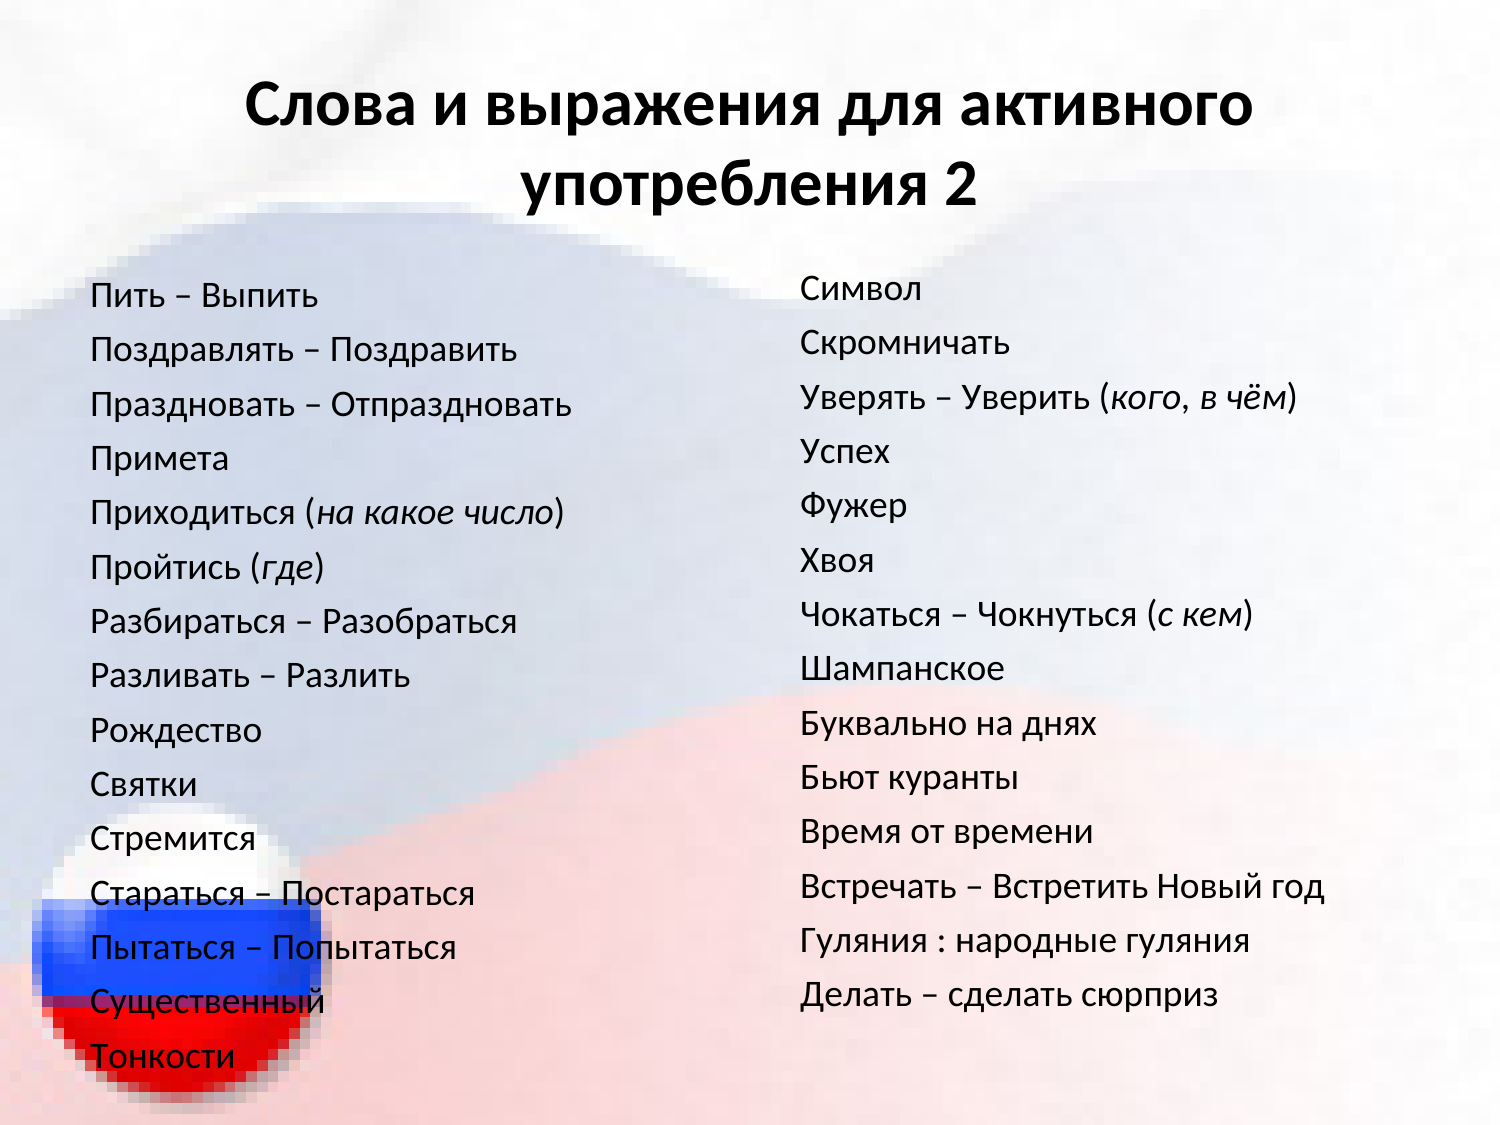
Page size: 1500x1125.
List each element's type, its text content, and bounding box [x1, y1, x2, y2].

title Слова и выражения для активного употребления 2 [75, 45, 1426, 233]
text_box Символ Скромничать Уверять – Уверить (кого, в чём) Успех Фужер Хвоя Чокаться – Чокнуться (с кем) Шампанское Буквально на днях Бьют куранты Время от времени Встречать – Встретить Новый год Гуляния : народные гуляния Делать – сделать сюрприз [785, 255, 1461, 1083]
list Пить – Выпить Поздравлять – Поздравить Праздновать – Отпраздновать Примета Приходиться (на какое число) Пройтись (где) Разбираться – Разобраться Разливать – Разлить Рождество Святки Стремится Стараться – Постараться Пытаться – Попытаться Существенный Тонкости [75, 262, 751, 1084]
picture [0, 0, 1500, 1125]
